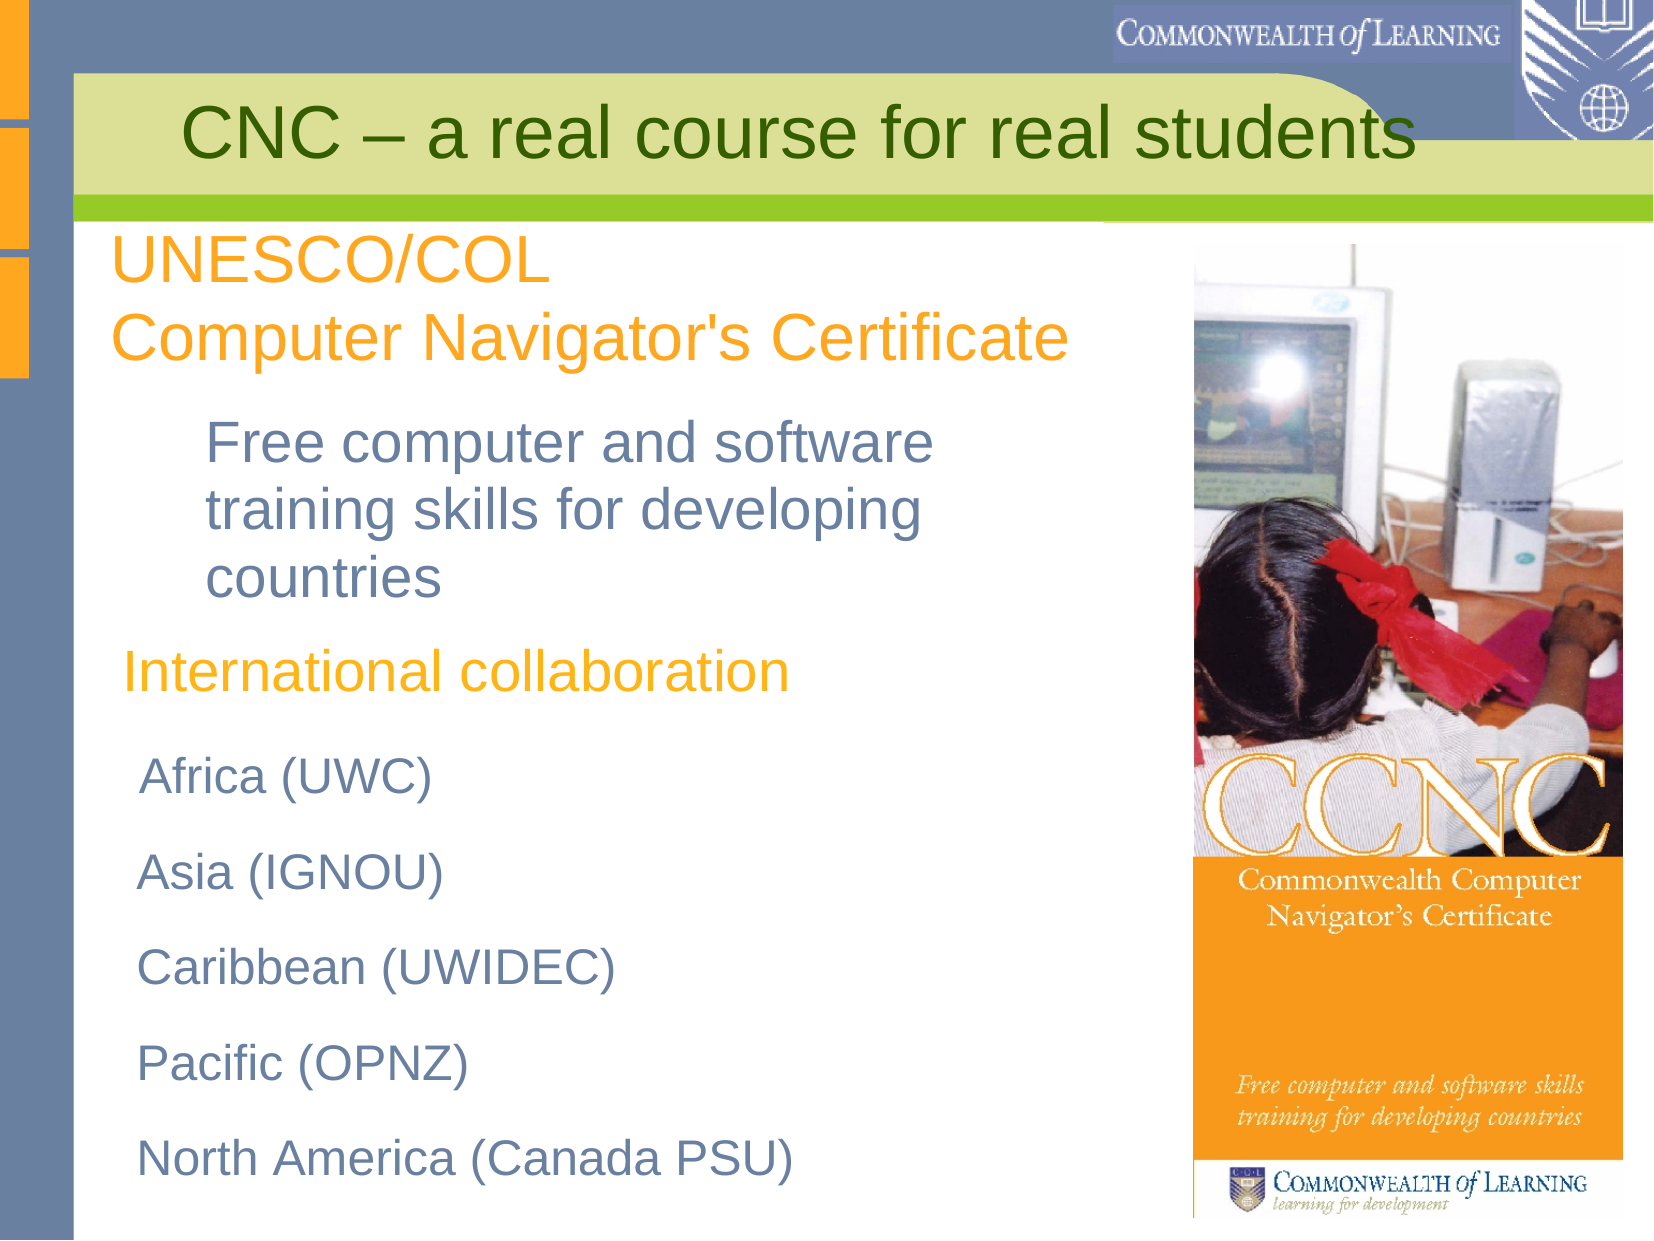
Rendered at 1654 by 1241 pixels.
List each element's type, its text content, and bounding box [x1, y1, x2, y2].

text_box Free computer and software training skills for developing countries [190, 399, 956, 668]
text_box CNC – a real course for real students [165, 80, 1258, 189]
picture [0, 0, 1654, 1240]
text_box International collaboration Africa (UWC)‏ Asia (IGNOU)‏ Caribbean (UWIDEC)‏ Pacific (OPNZ)‏ North America (Canada PSU)‏ [107, 628, 873, 1193]
text_box UNESCO/COL Computer Navigator's Certificate [95, 211, 1081, 426]
